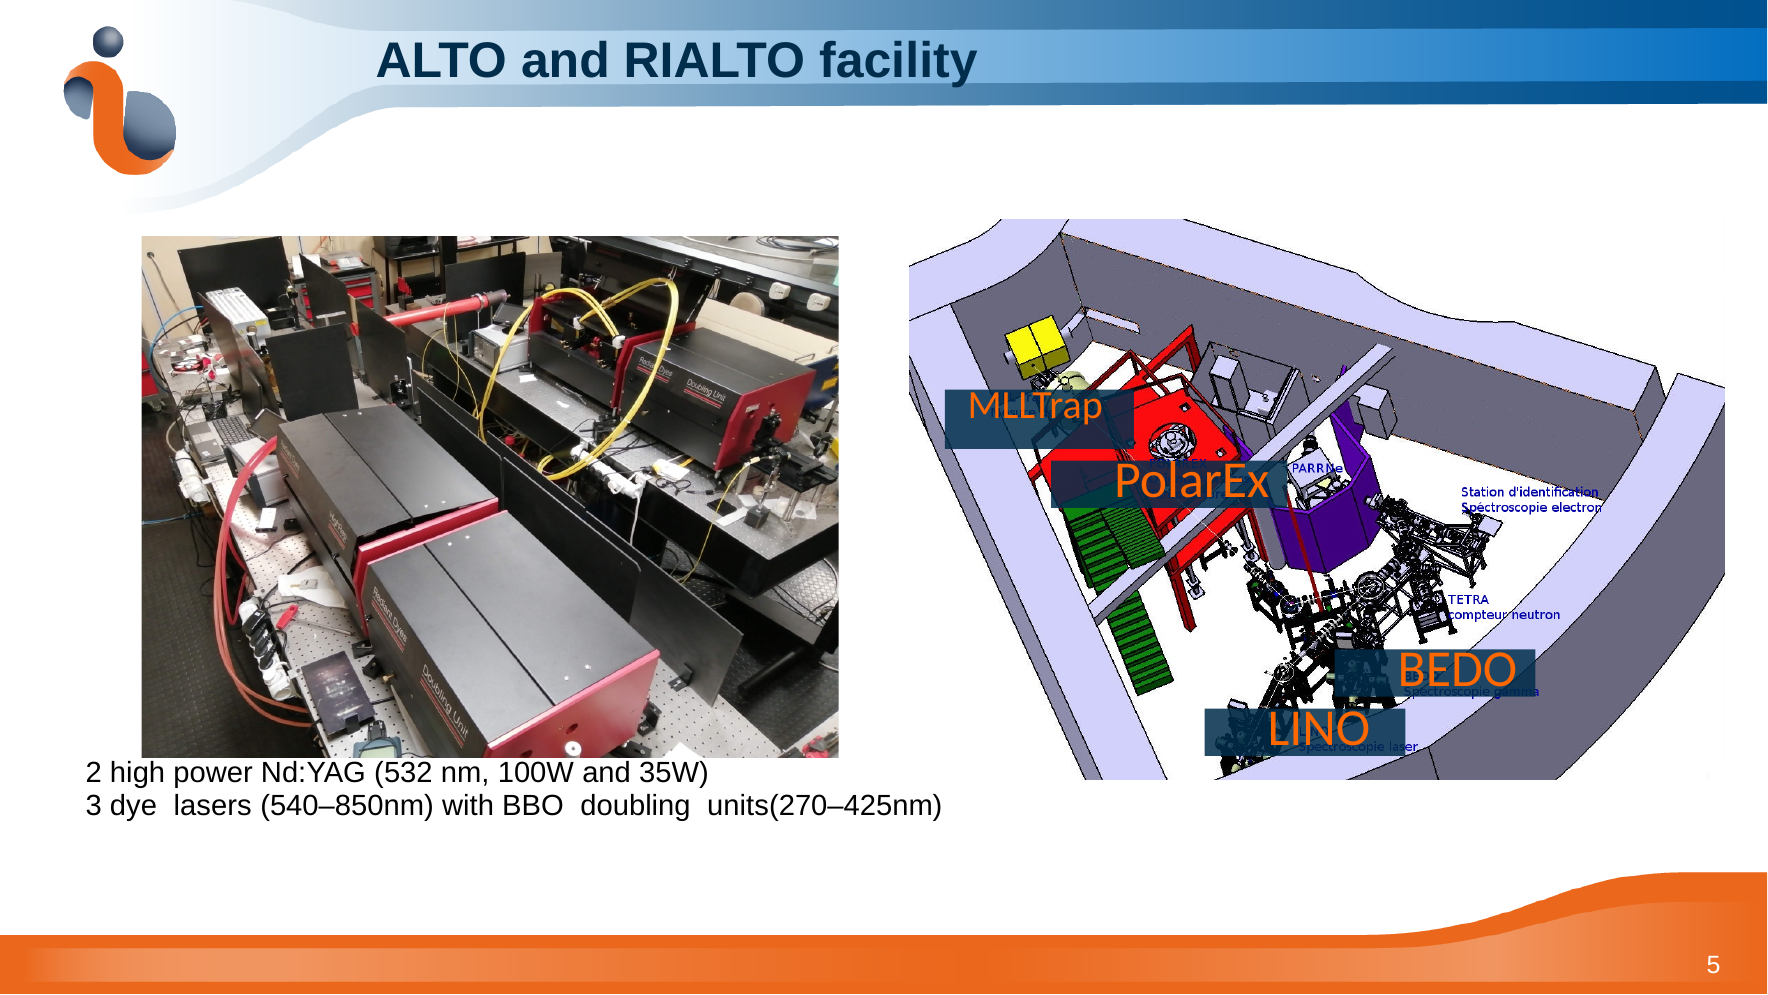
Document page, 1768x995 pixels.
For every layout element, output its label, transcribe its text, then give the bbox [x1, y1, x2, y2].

list LINO [1204, 708, 1406, 756]
list PolarEx [1051, 460, 1288, 508]
title ALTO and RIALTO facility [375, 24, 1309, 96]
list BEDO [1334, 649, 1536, 697]
text_box 2 high power Nd:YAG (532 nm, 100W and 35W) 3 dye lasers (540–850nm) with BBO doubling units(270–425nm) [70, 748, 969, 994]
list MLLTrap [944, 389, 1134, 449]
picture [0, 0, 1768, 994]
